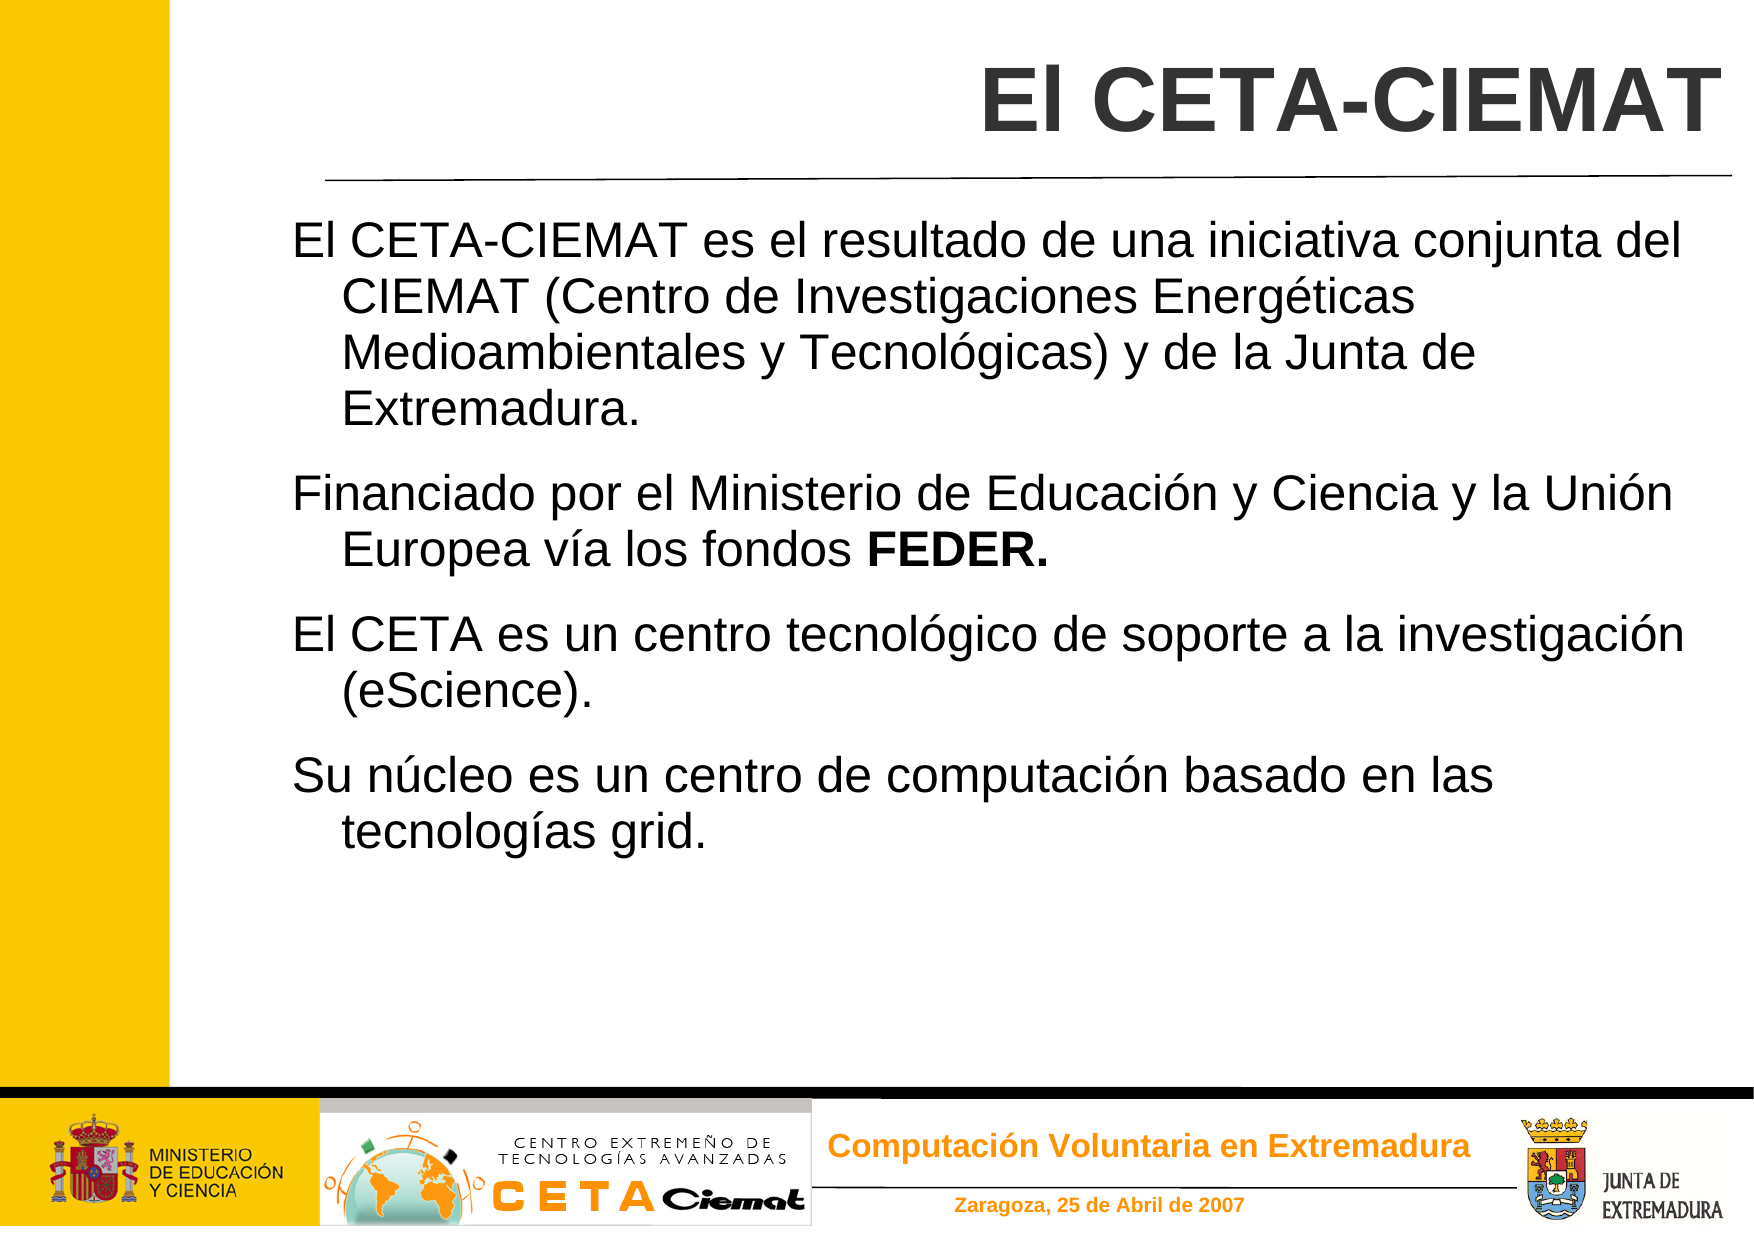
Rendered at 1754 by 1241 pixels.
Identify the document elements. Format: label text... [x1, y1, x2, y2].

picture [1517, 1109, 1732, 1227]
title El CETA-CIEMAT [146, 0, 1724, 208]
picture [0, 1098, 812, 1226]
list El CETA-CIEMAT es el resultado de una iniciativa conjunta del CIEMAT (Centro de Investigaciones Energéticas Medioambientales y Tecnológicas) y de la Junta de Extremadura. Financiado por el Ministerio de Educación y Ciencia y la Unión Europea vía los fondos FEDER. El CETA es un centro tecnológico de soporte a la investigación (eScience). Su núcleo es un centro de computación basado en las tecnologías grid. [274, 212, 1726, 931]
